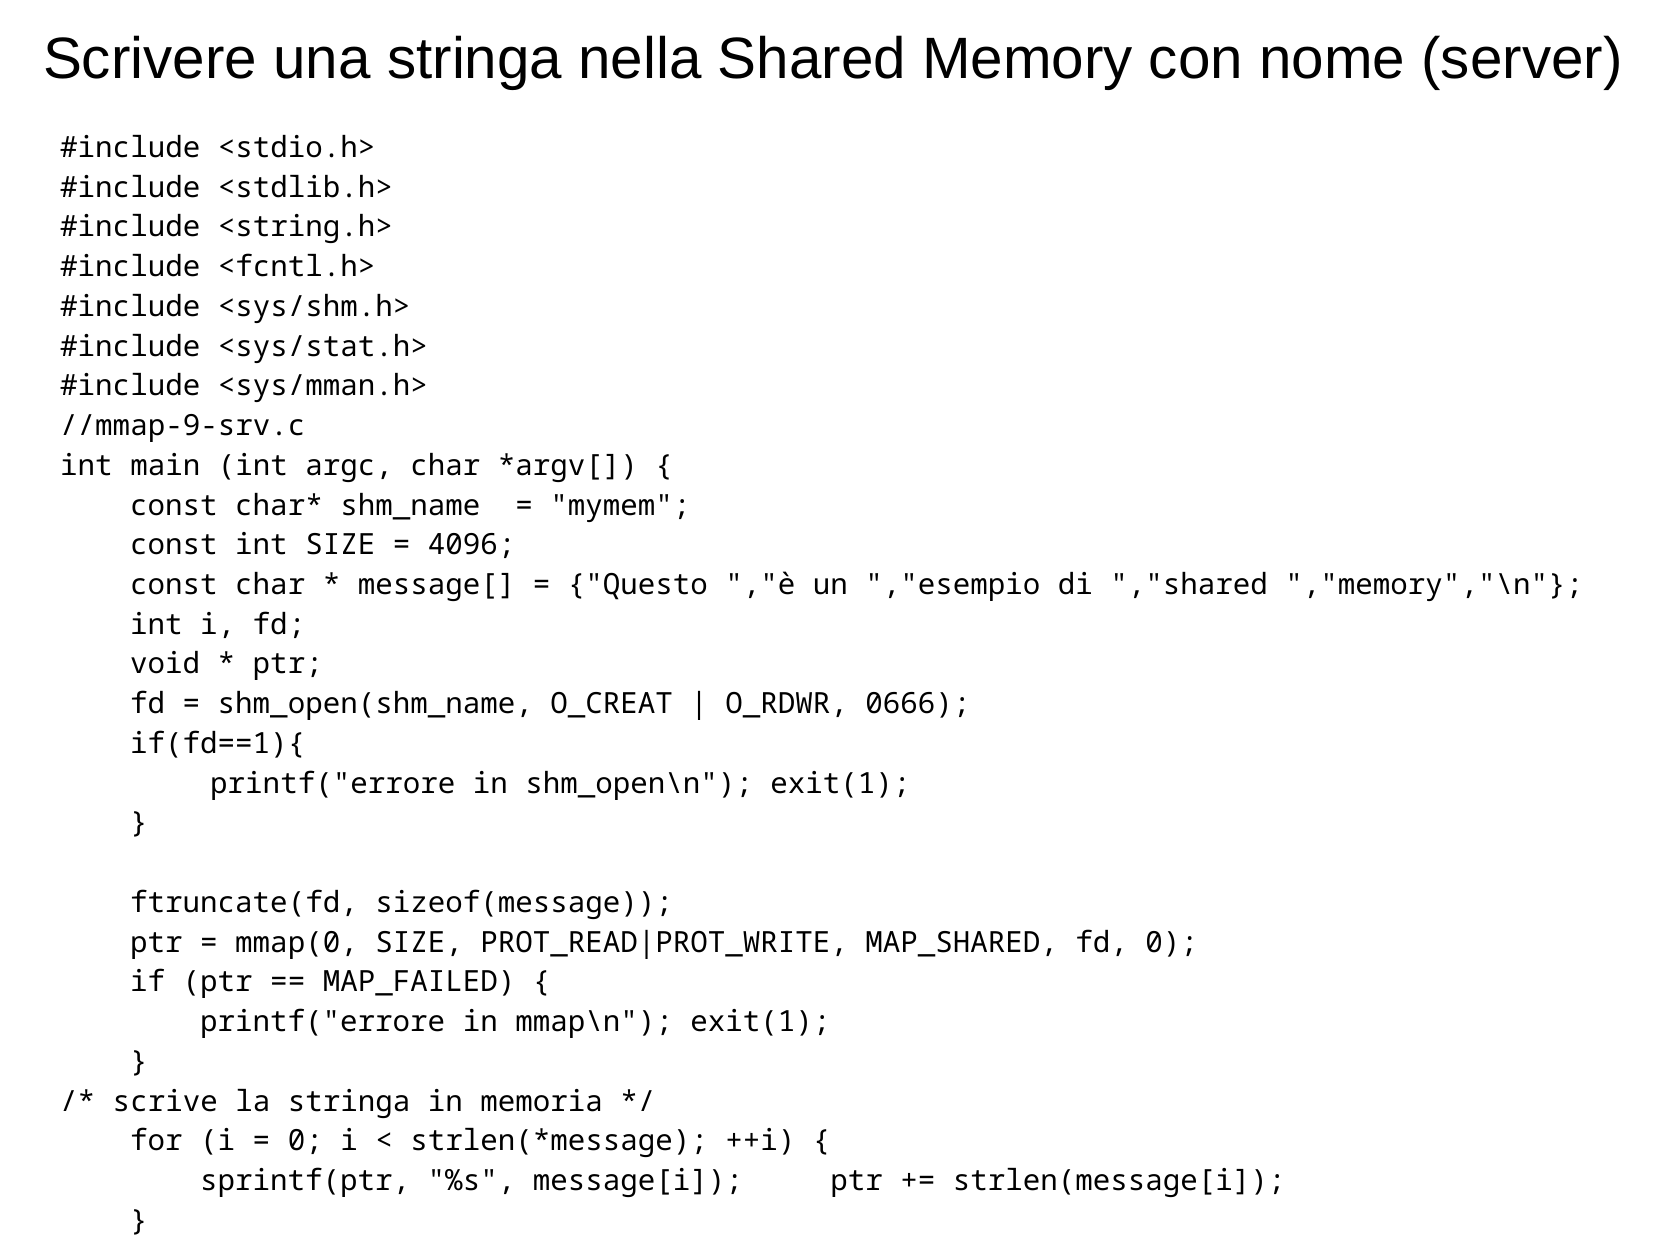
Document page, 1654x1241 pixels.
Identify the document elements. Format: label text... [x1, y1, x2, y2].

text_box Scrivere una stringa nella Shared Memory con nome (server) [14, 21, 1654, 97]
text_box #include <stdio.h> #include <stdlib.h> #include <string.h> #include <fcntl.h> #include <sys/shm.h> #include <sys/stat.h> #include <sys/mman.h> //mmap-9-srv.c int main (int argc, char *argv[]) { const char* shm_name = "mymem"; const int SIZE = 4096; const char * message[] = {"Questo ","è un ","esempio di ","shared ","memory","\n"}; int i, fd; void * ptr; fd = shm_open(shm_name, O_CREAT | O_RDWR, 0666); if(fd==1){ printf("errore in shm_open\n"); exit(1); } ftruncate(fd, sizeof(message)); ptr = mmap(0, SIZE, PROT_READ|PROT_WRITE, MAP_SHARED, fd, 0); if (ptr == MAP_FAILED) { printf("errore in mmap\n"); exit(1); } /* scrive la stringa in memoria */ for (i = 0; i < strlen(*message); ++i) { sprintf(ptr, "%s", message[i]); ptr += strlen(message[i]); } munmap(ptr, SIZE); return 0; } [45, 118, 1608, 1223]
